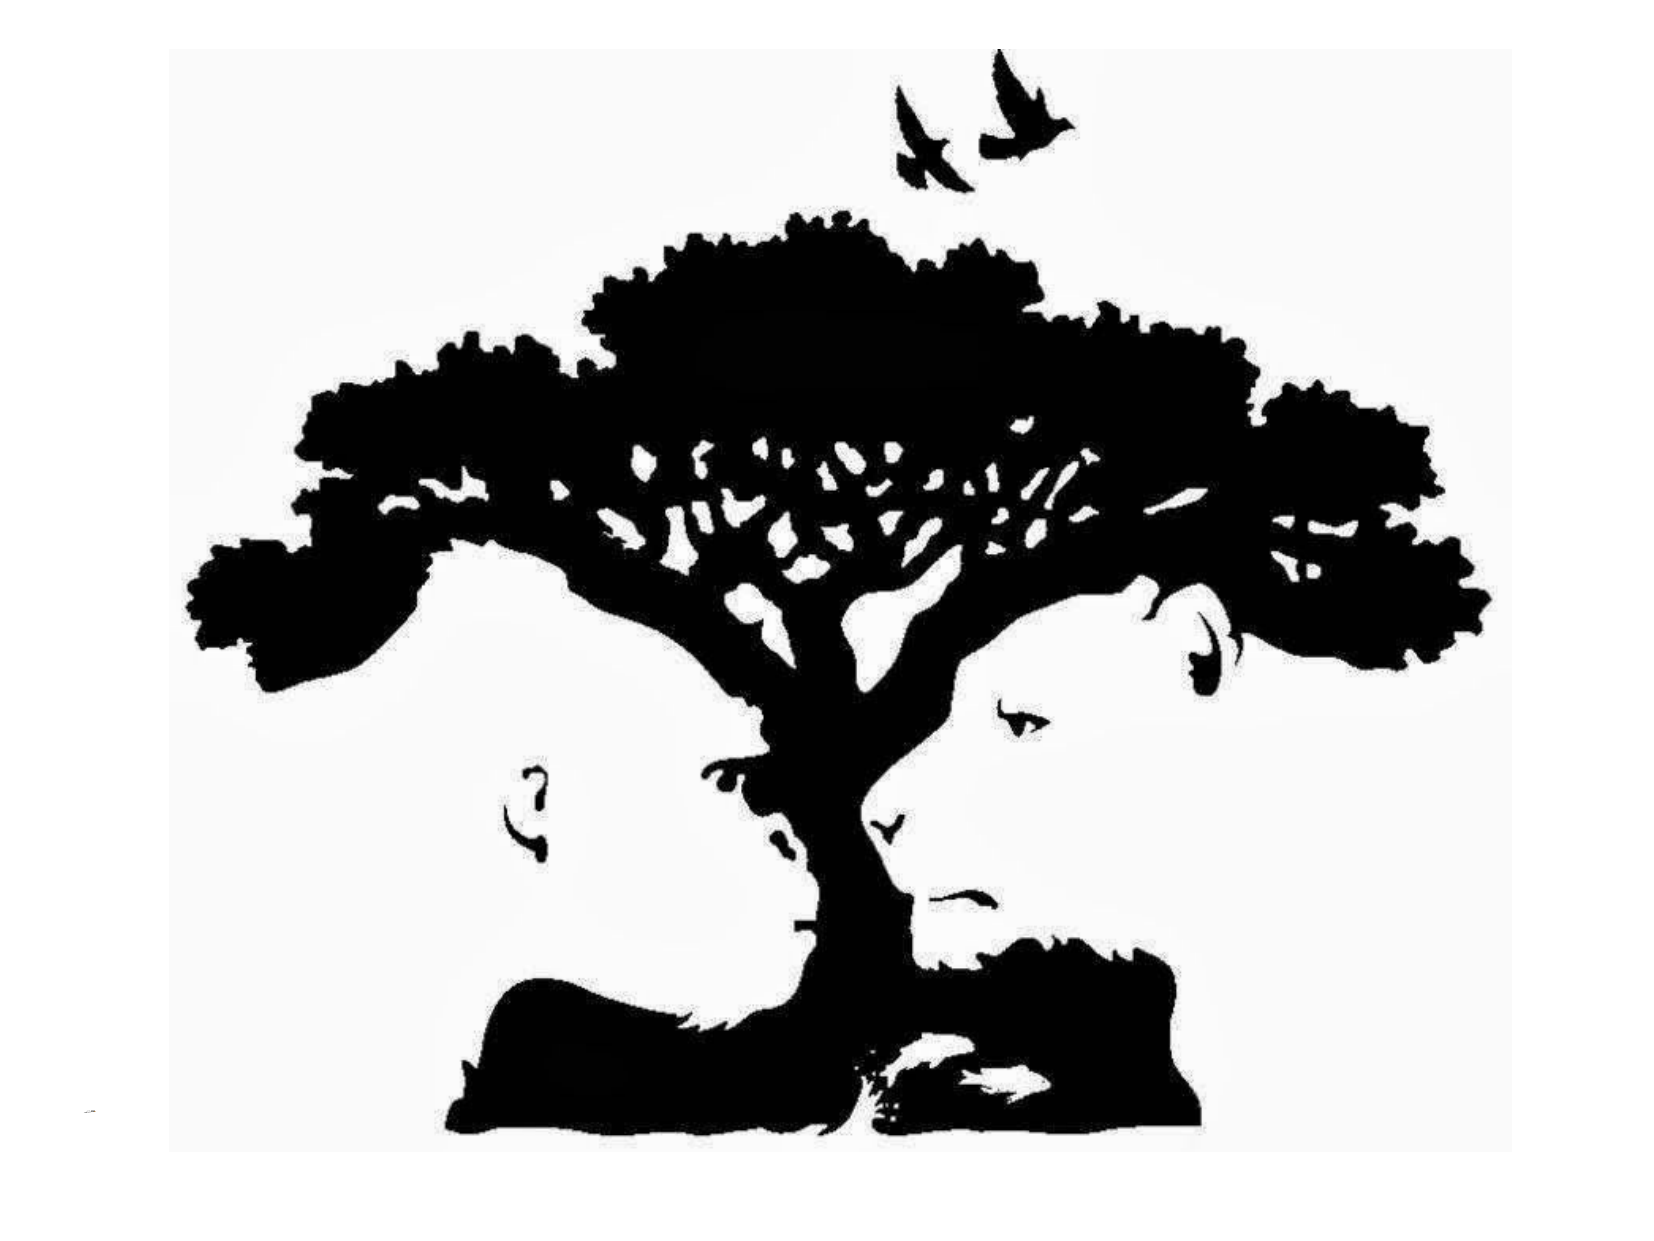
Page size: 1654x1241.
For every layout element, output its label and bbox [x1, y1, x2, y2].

picture [169, 49, 1512, 1152]
